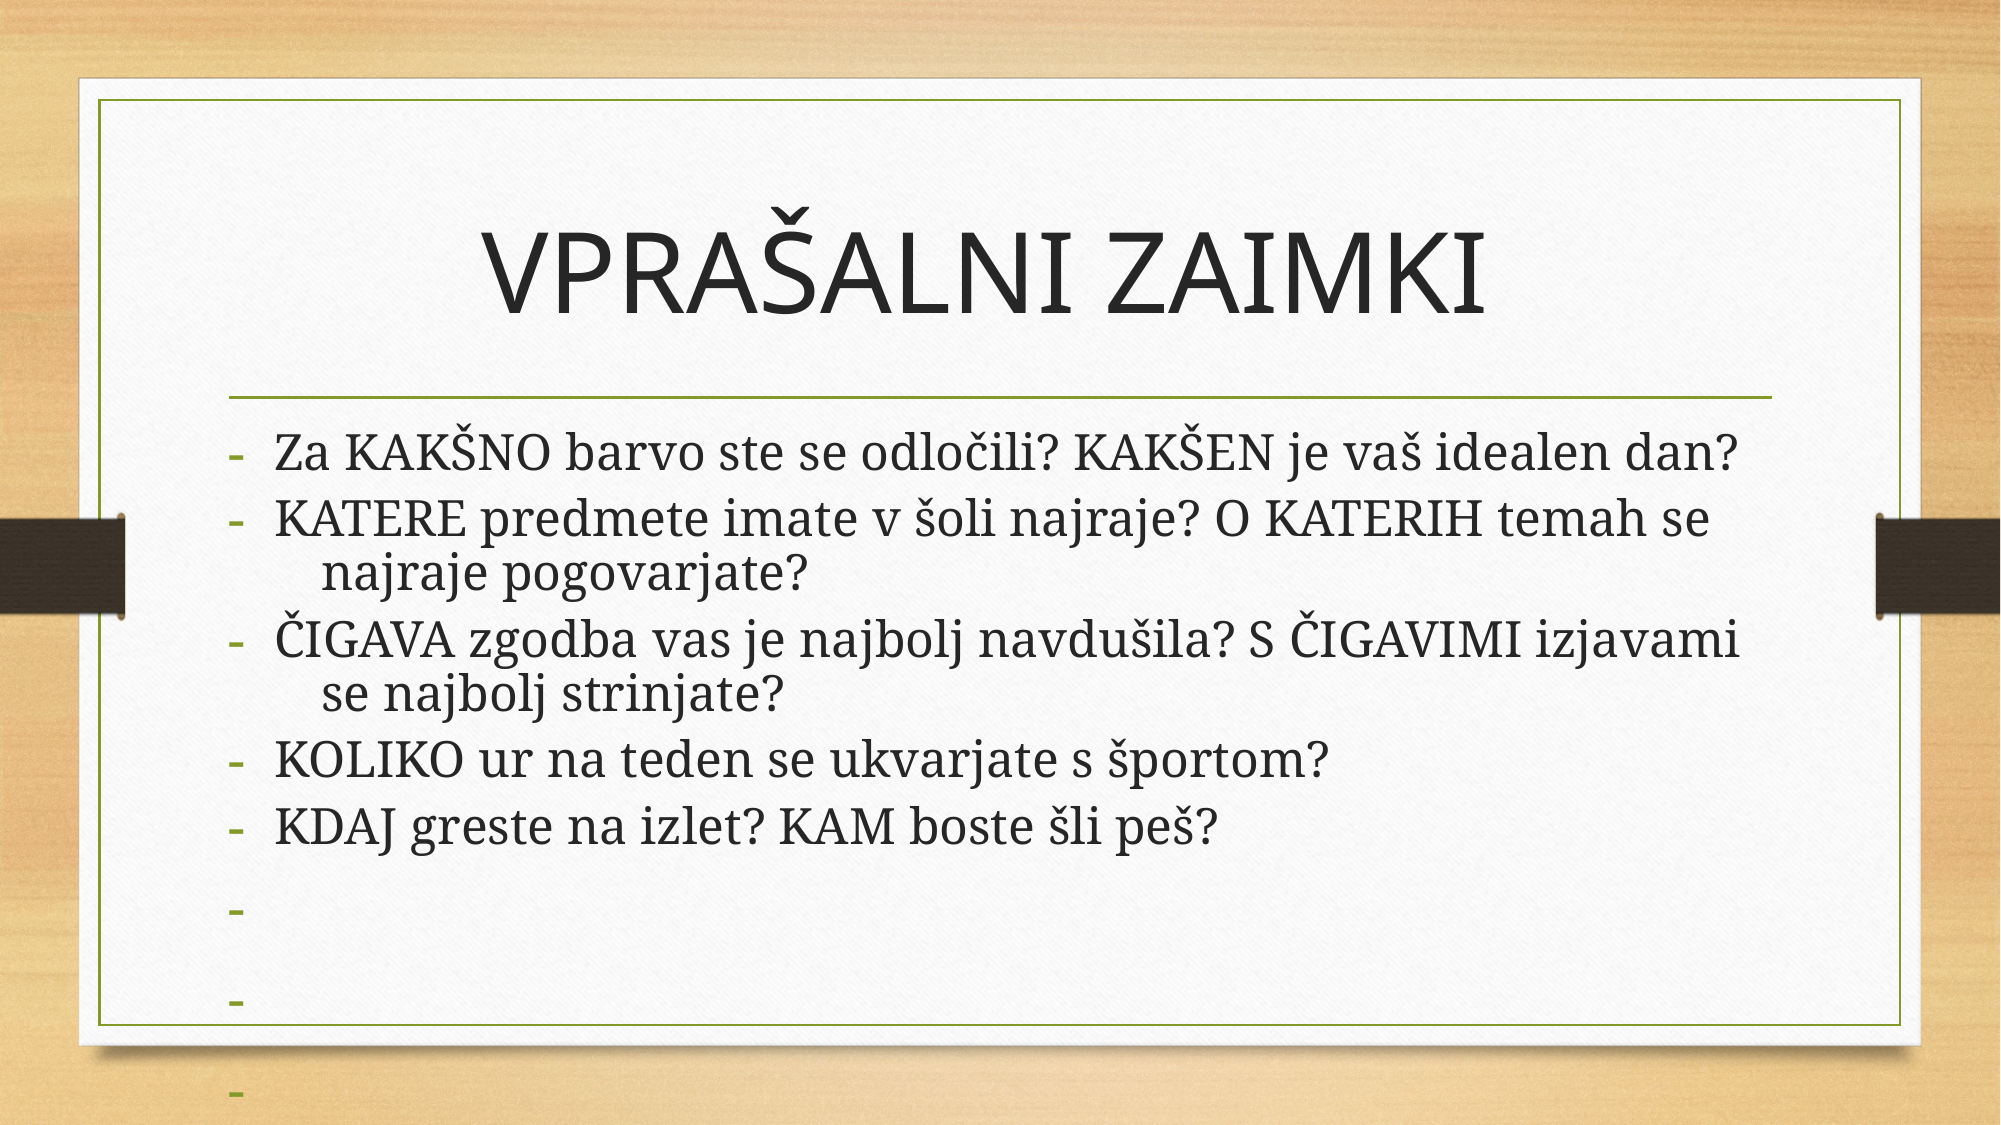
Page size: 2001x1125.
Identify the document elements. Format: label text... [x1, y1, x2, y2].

list Za KAKŠNO barvo ste se odločili? KAKŠEN je vaš idealen dan? KATERE predmete imate v šoli najraje? O KATERIH temah se najraje pogovarjate? ČIGAVA zgodba vas je najbolj navdušila? S ČIGAVIMI izjavami se najbolj strinjate? KOLIKO ur na teden se ukvarjate s športom? KDAJ greste na izlet? KAM boste šli peš? [212, 419, 1788, 964]
title VPRAŠALNI ZAIMKI [212, 161, 1788, 376]
